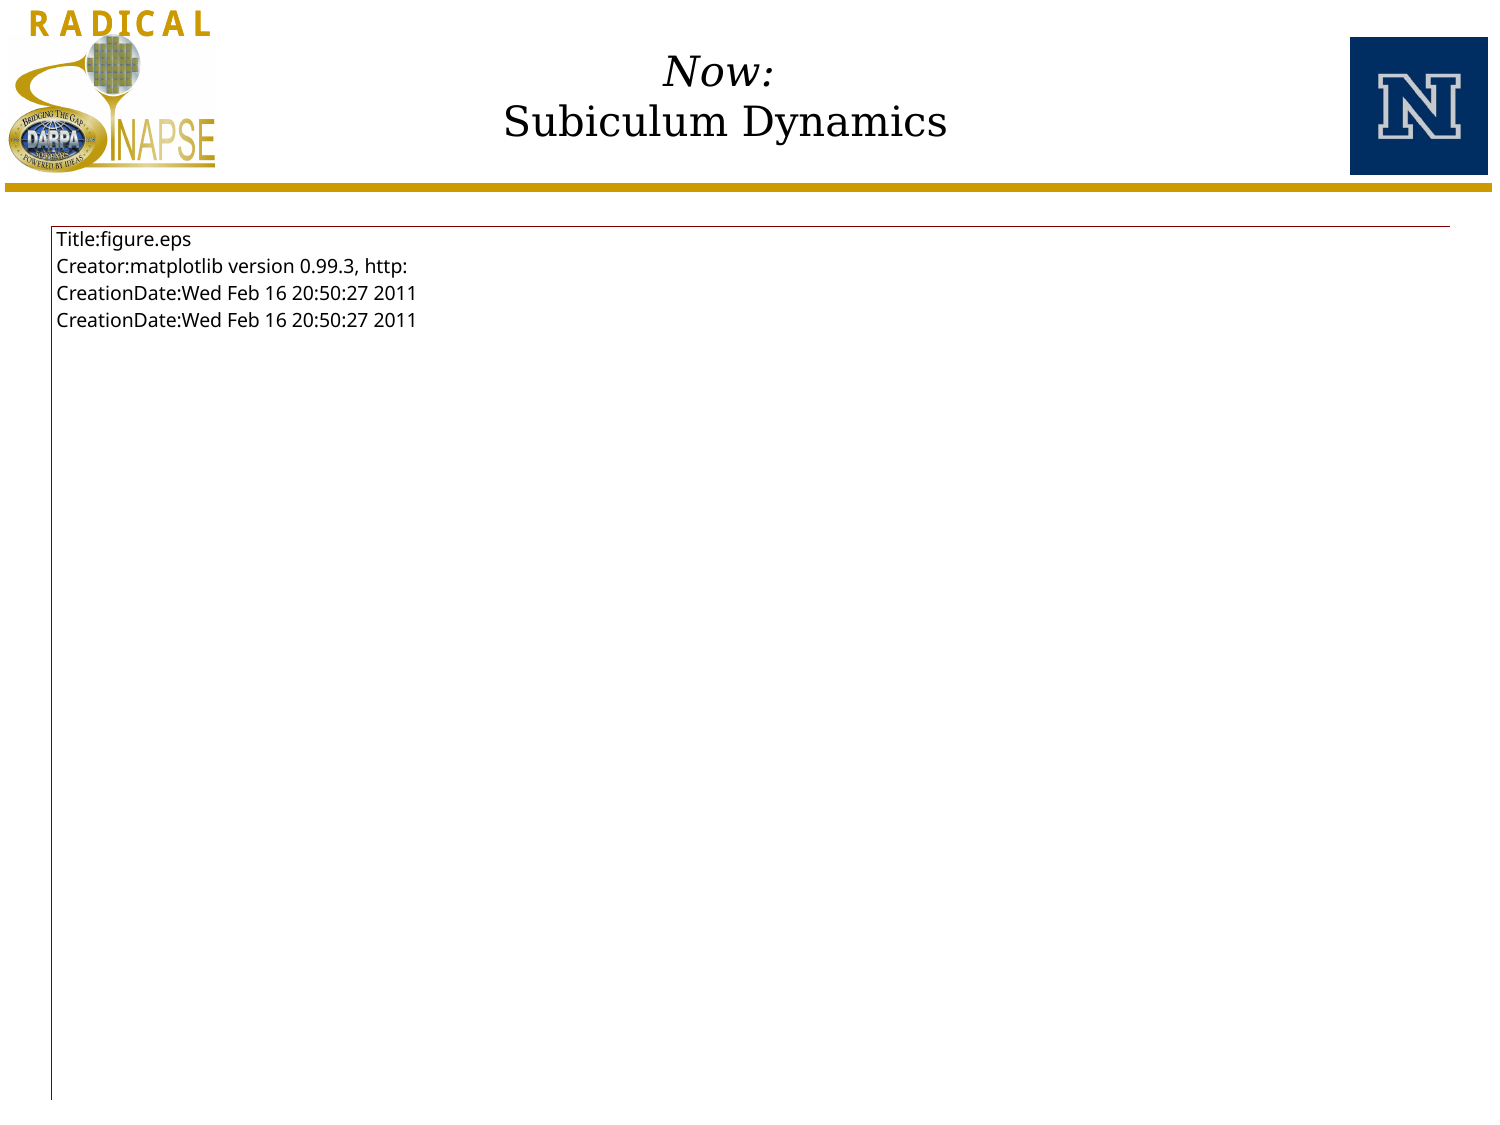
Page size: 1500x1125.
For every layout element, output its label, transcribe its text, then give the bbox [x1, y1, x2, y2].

text_box Now: Subiculum Dynamics [112, 37, 1339, 113]
picture [1350, 37, 1488, 175]
picture [50, 224, 1450, 1100]
